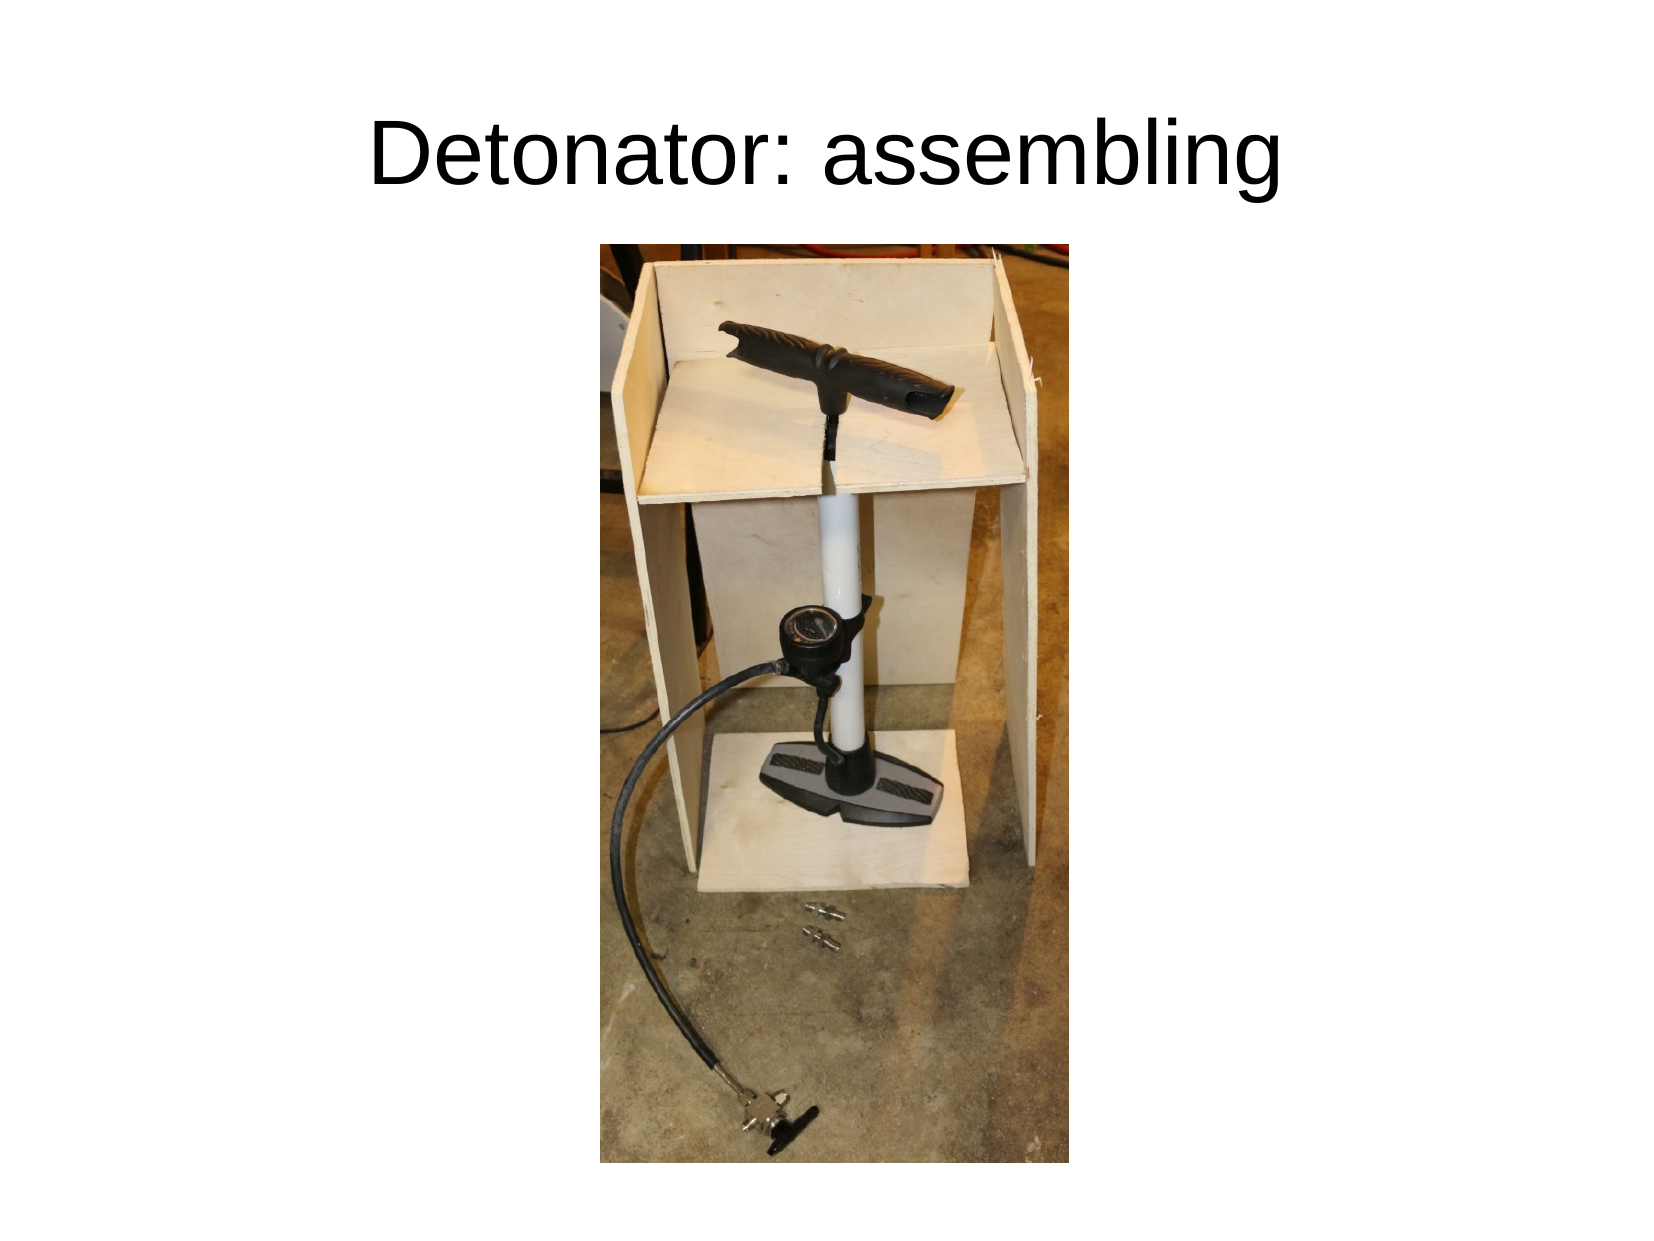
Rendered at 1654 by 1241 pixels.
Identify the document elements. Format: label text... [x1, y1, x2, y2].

title Detonator: assembling [82, 49, 1571, 257]
picture [600, 244, 1069, 1163]
